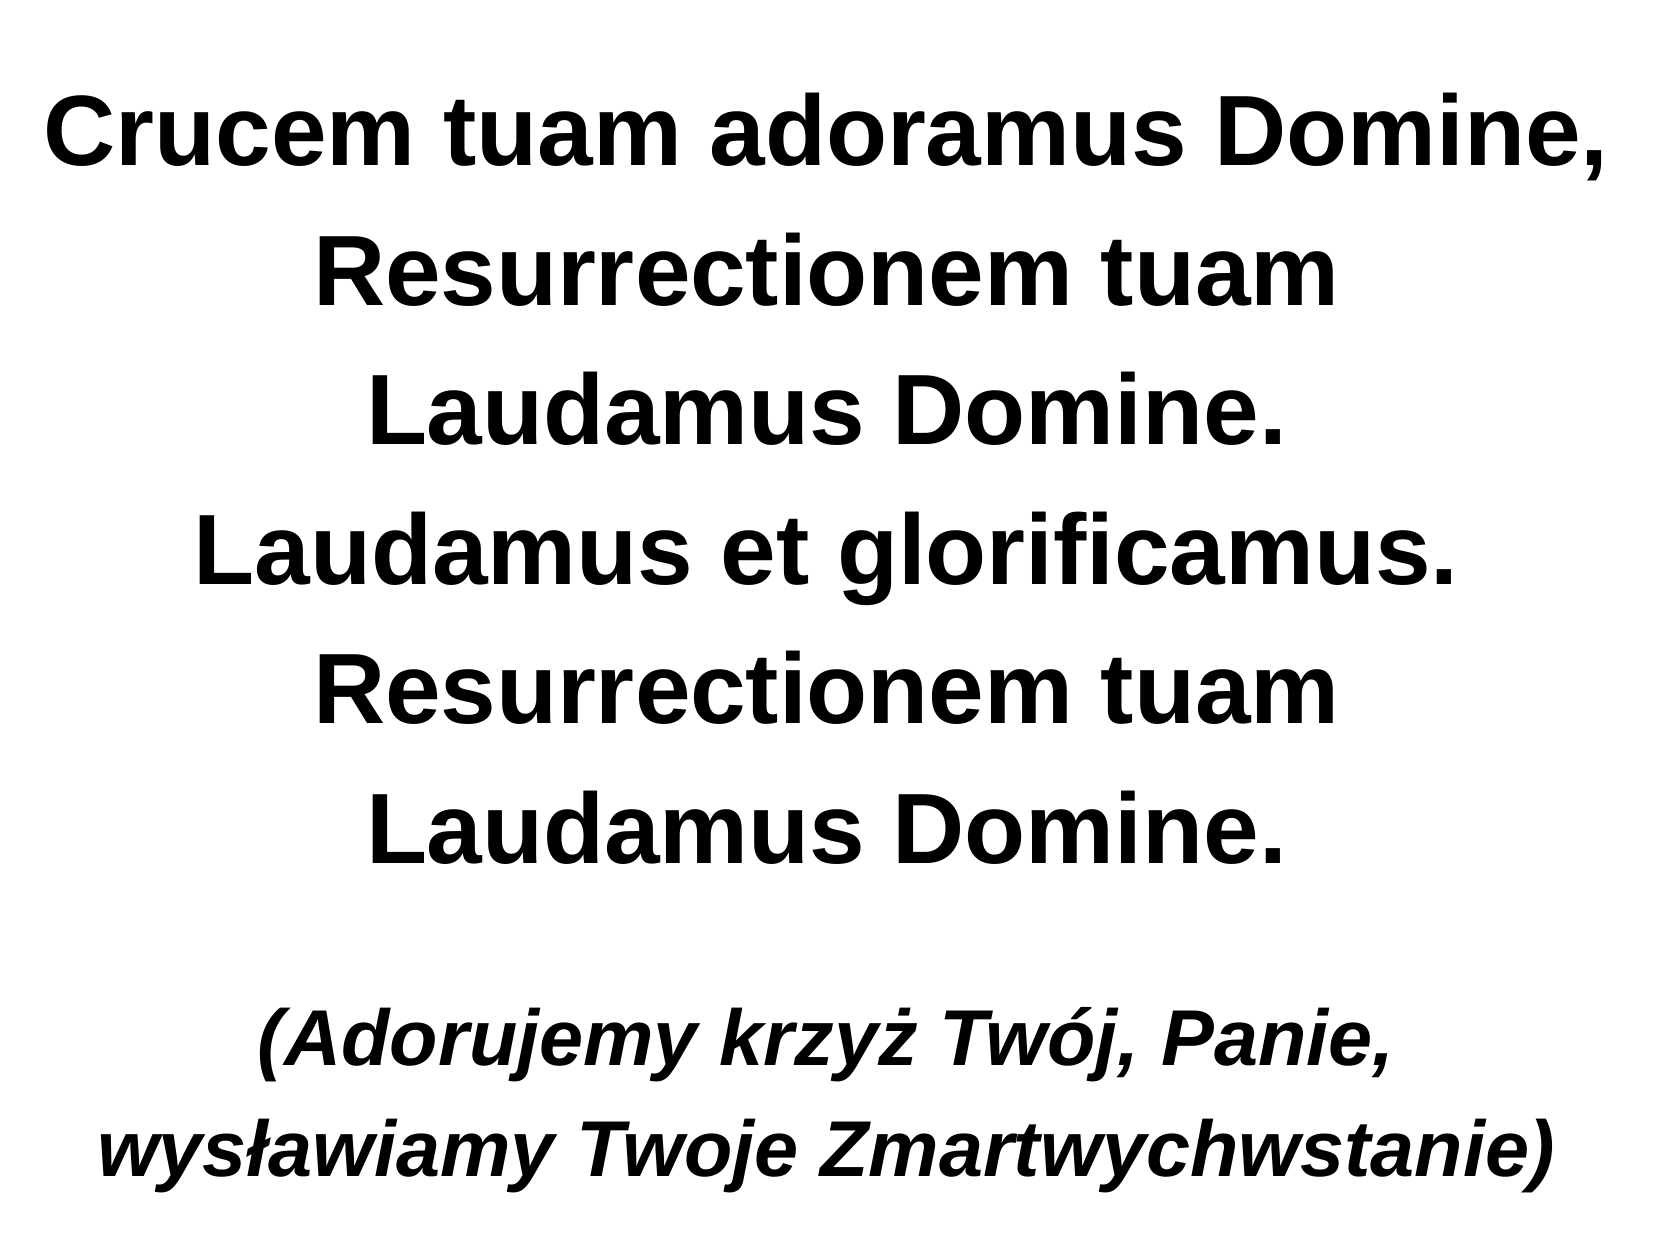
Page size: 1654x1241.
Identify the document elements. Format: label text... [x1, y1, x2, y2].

subtitle Crucem tuam adoramus Domine, Resurrectionem tuam Laudamus Domine. Laudamus et glorificamus. Resurrectionem tuam Laudamus Domine. (Adorujemy krzyż Twój, Panie, wysławiamy Twoje Zmartwychwstanie) [0, 0, 1654, 1241]
